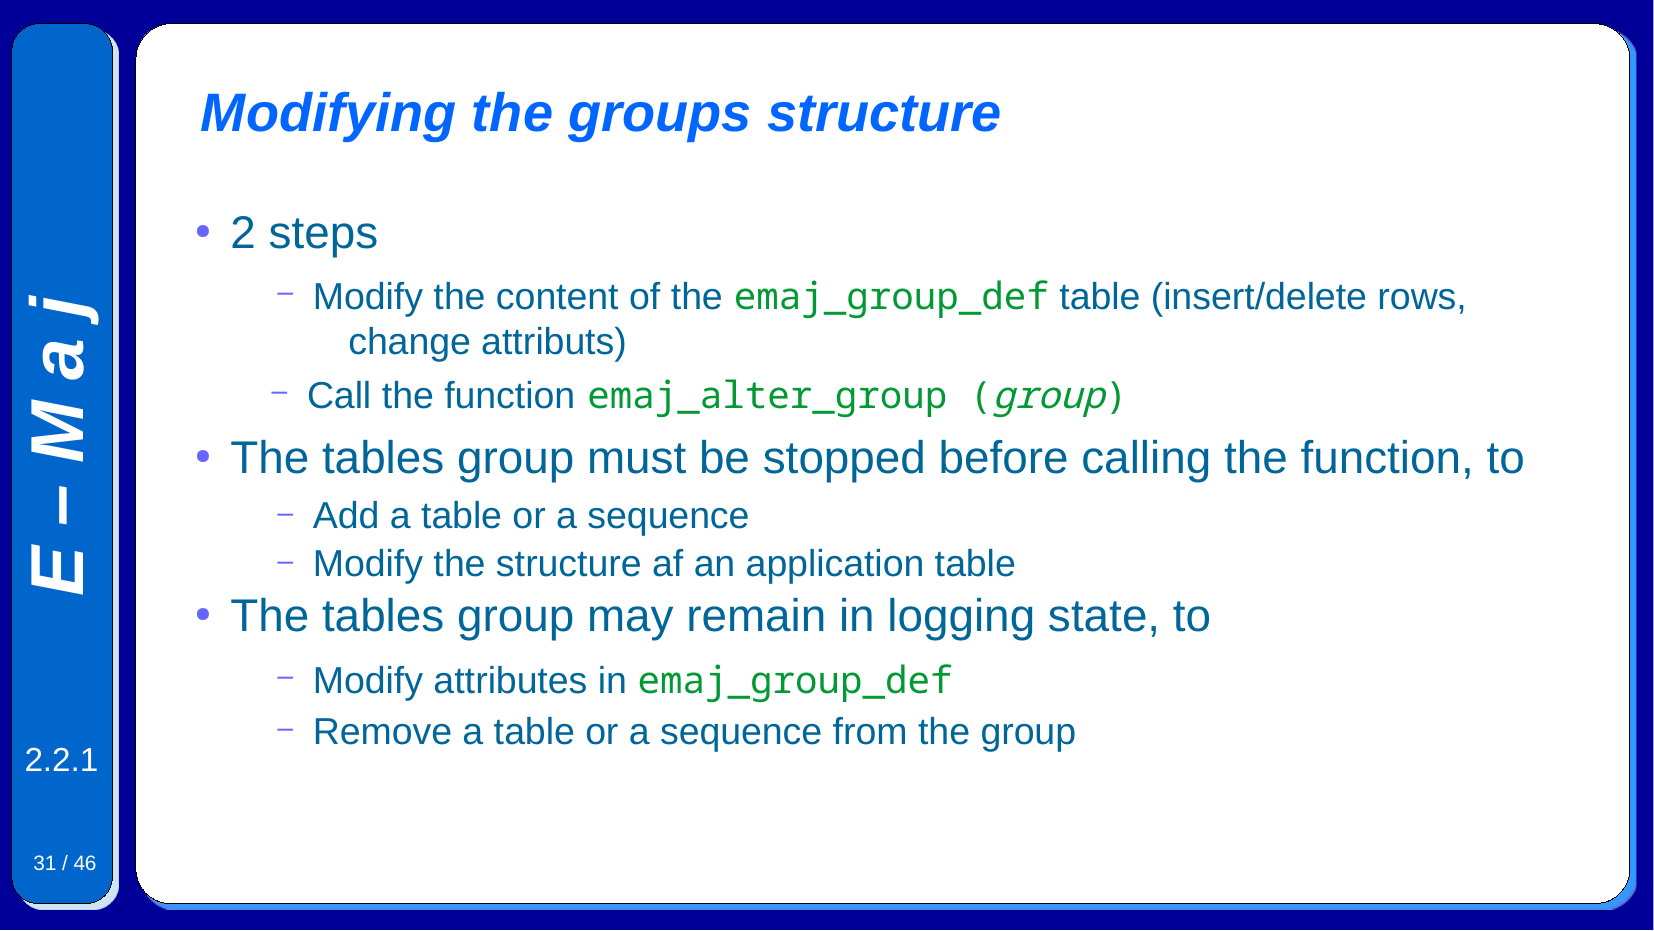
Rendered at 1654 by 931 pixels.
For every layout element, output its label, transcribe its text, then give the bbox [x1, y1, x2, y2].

list 2 steps Modify the content of the emaj_group_def table (insert/delete rows, change attributs) Call the function emaj_alter_group (group) The tables group must be stopped before calling the function, to Add a table or a sequence Modify the structure af an application table The tables group may remain in logging state, to Modify attributes in emaj_group_def Remove a table or a sequence from the group [177, 206, 1587, 827]
title Modifying the groups structure [200, 34, 1575, 191]
